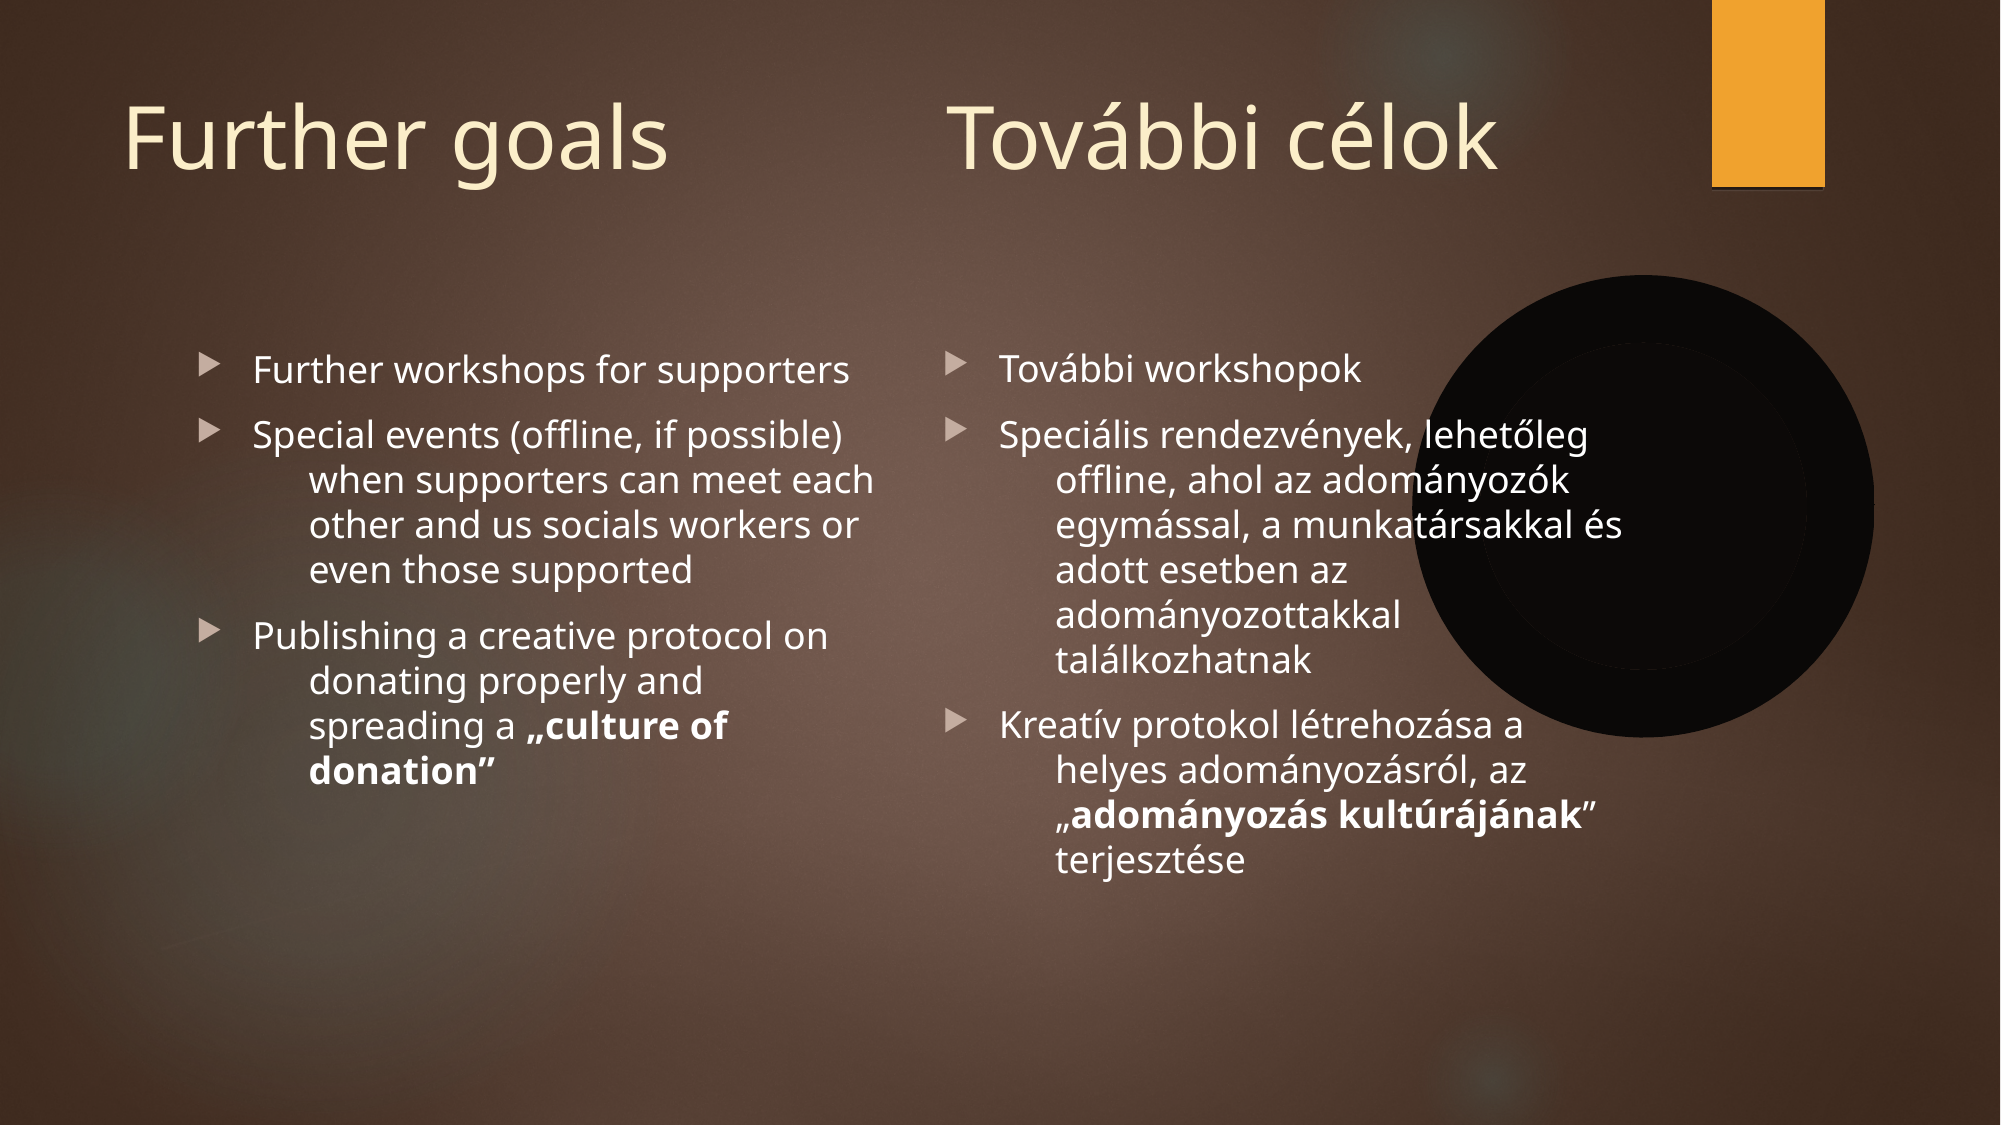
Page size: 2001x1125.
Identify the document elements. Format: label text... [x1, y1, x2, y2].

list Further workshops for supporters Special events (offline, if possible) when supporters can meet each other and us socials workers or even those supported Publishing a creative protocol on donating properly and spreading a „culture of donation” [181, 338, 903, 1027]
title Further goals További célok [106, 74, 1649, 305]
list További workshopok Speciális rendezvények, lehetőleg offline, ahol az adományozók egymással, a munkatársakkal és adott esetben az adományozottakkal találkozhatnak Kreatív protokol létrehozása a helyes adományozásról, az „adományozás kultúrájának” terjesztése [927, 337, 1649, 1027]
